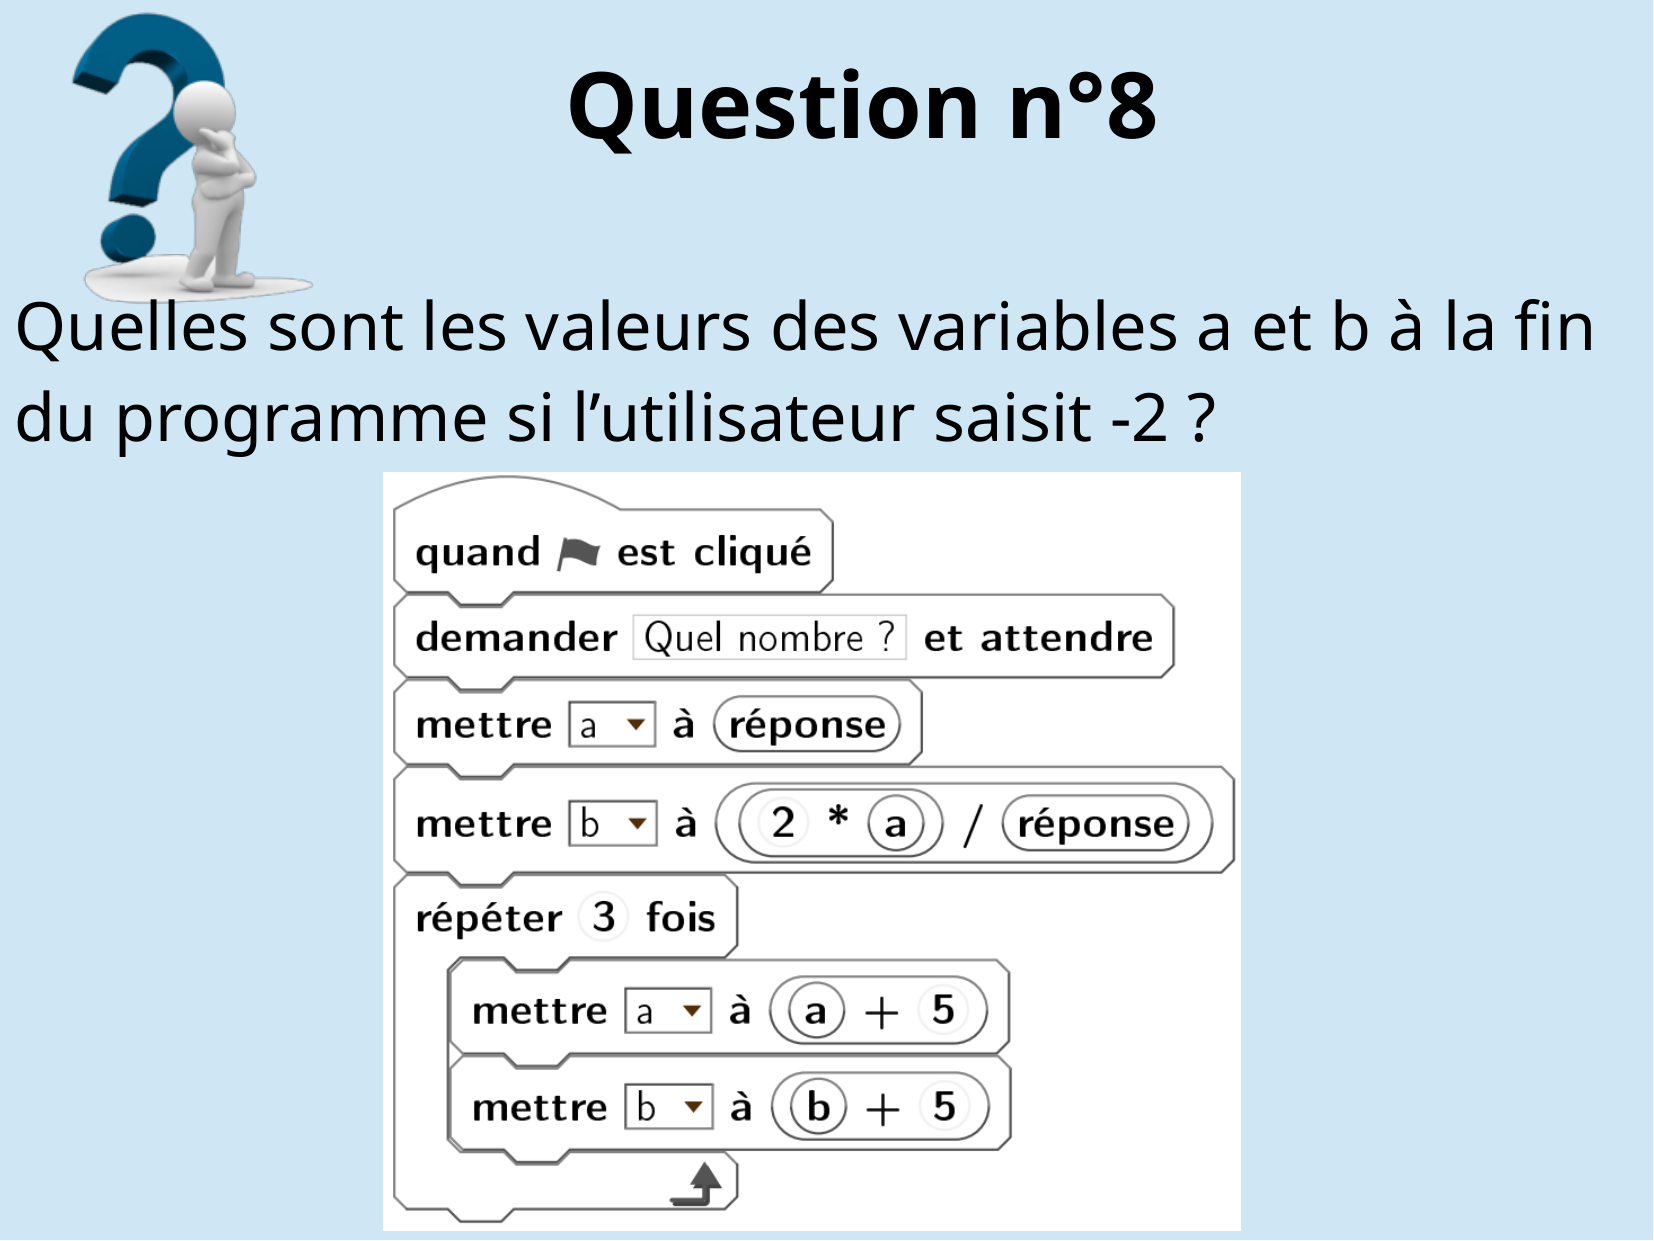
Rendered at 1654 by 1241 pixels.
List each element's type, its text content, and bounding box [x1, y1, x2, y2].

title Question n°8 [316, 0, 1607, 208]
picture [59, 0, 316, 271]
picture [383, 472, 1241, 1231]
text_box Quelles sont les valeurs des variables a et b à la fin du programme si l’utilisateur saisit -2 ? [0, 271, 1654, 473]
